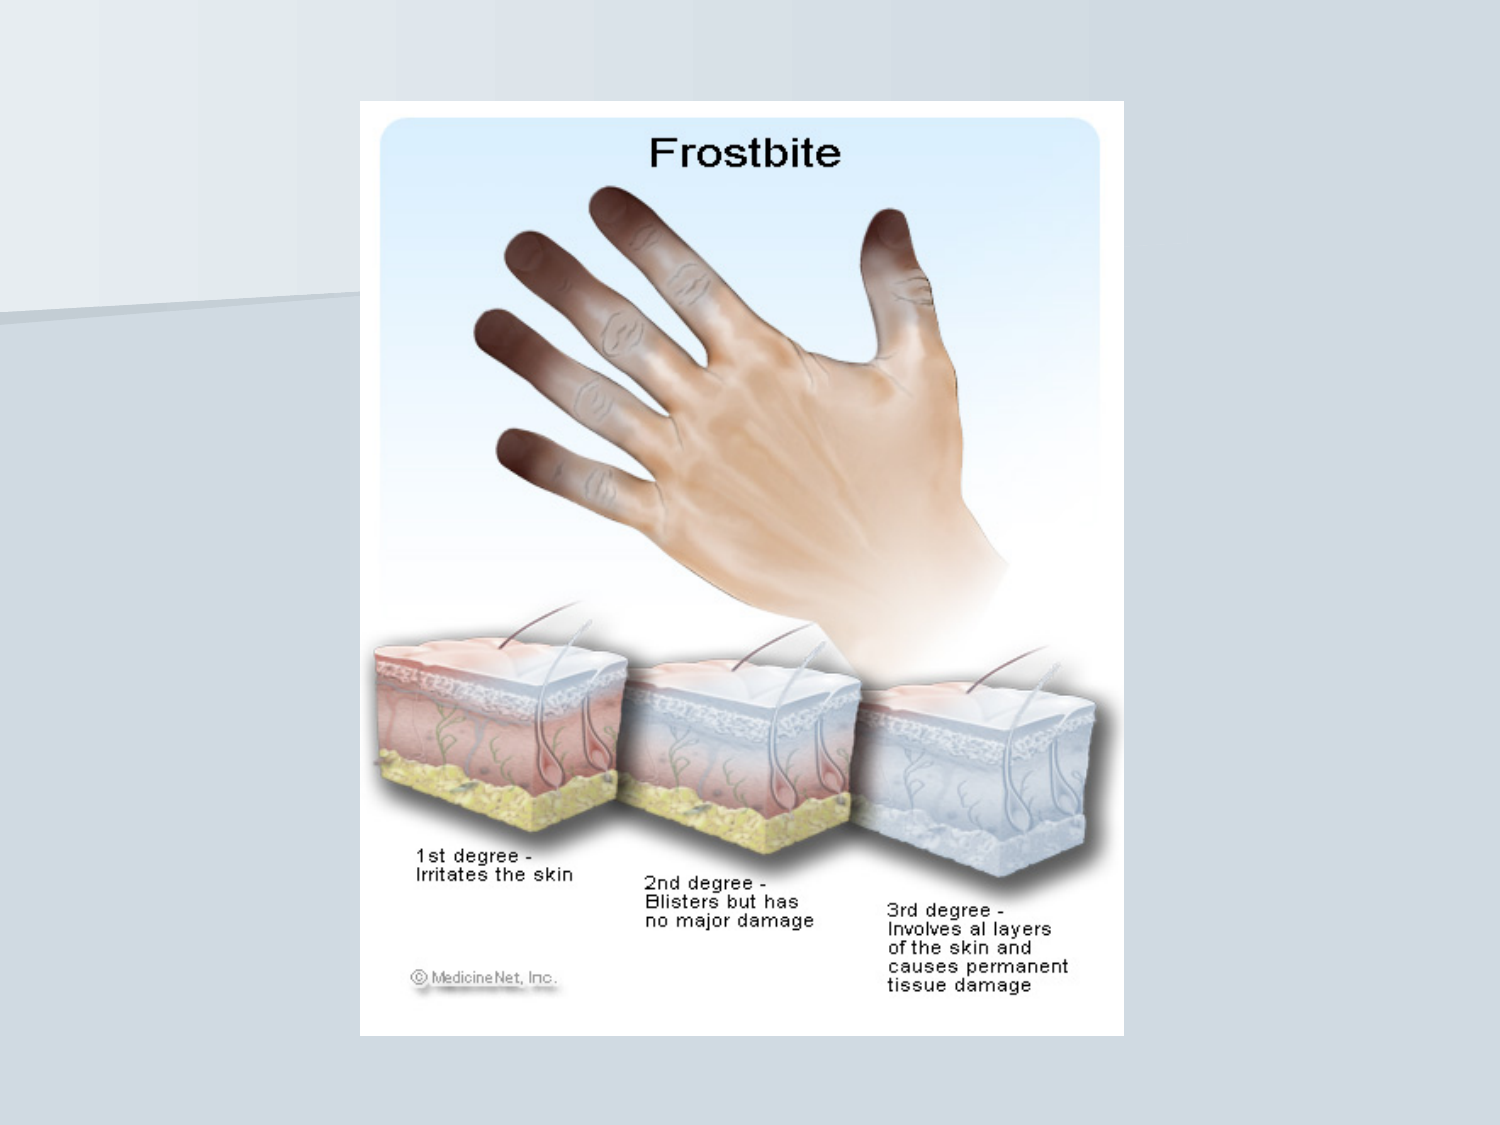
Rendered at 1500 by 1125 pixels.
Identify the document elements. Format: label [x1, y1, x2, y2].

picture [360, 101, 1124, 1036]
